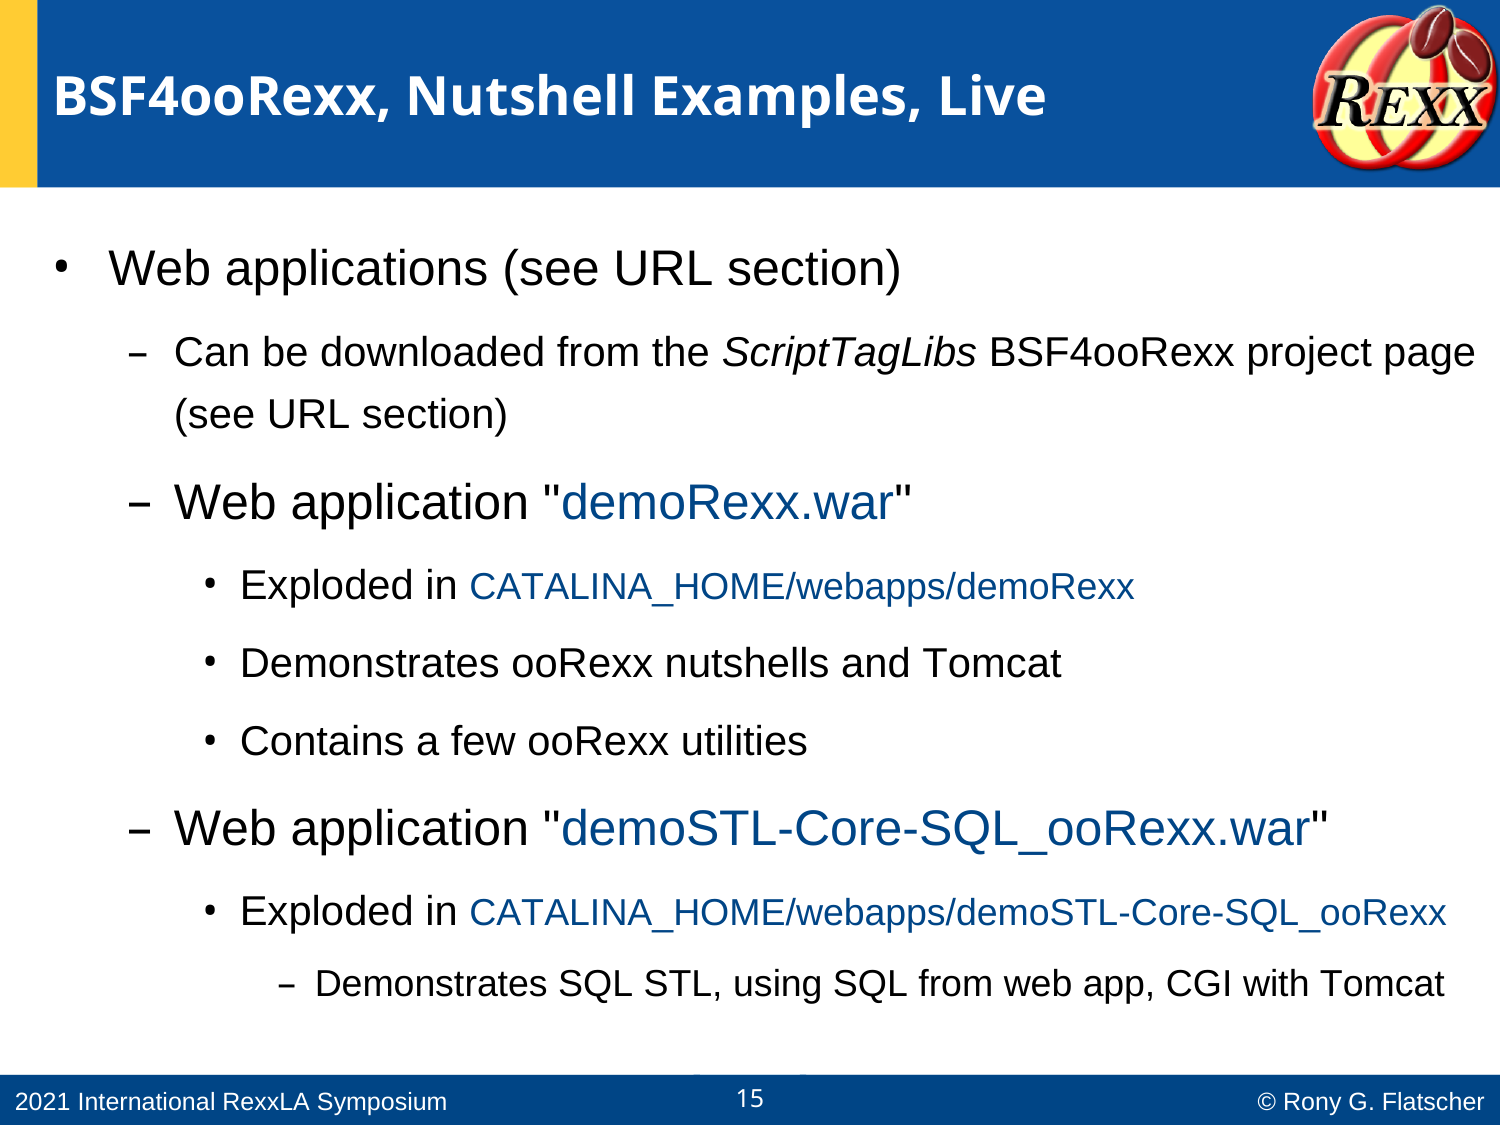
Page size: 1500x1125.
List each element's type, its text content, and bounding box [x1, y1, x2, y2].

picture [1310, 0, 1500, 188]
list Web applications (see URL section) Can be downloaded from the ScriptTagLibs BSF4ooRexx project page (see URL section) Web application "demoRexx.war" Exploded in CATALINA_HOME/webapps/demoRexx Demonstrates ooRexx nutshells and Tomcat Contains a few ooRexx utilities Web application "demoSTL-Core-SQL_ooRexx.war" Exploded in CATALINA_HOME/webapps/demoSTL-Core-SQL_ooRexx Demonstrates SQL STL, using SQL from web app, CGI with Tomcat [37, 212, 1500, 1051]
title BSF4ooRexx, Nutshell Examples, Live [37, 0, 1310, 188]
